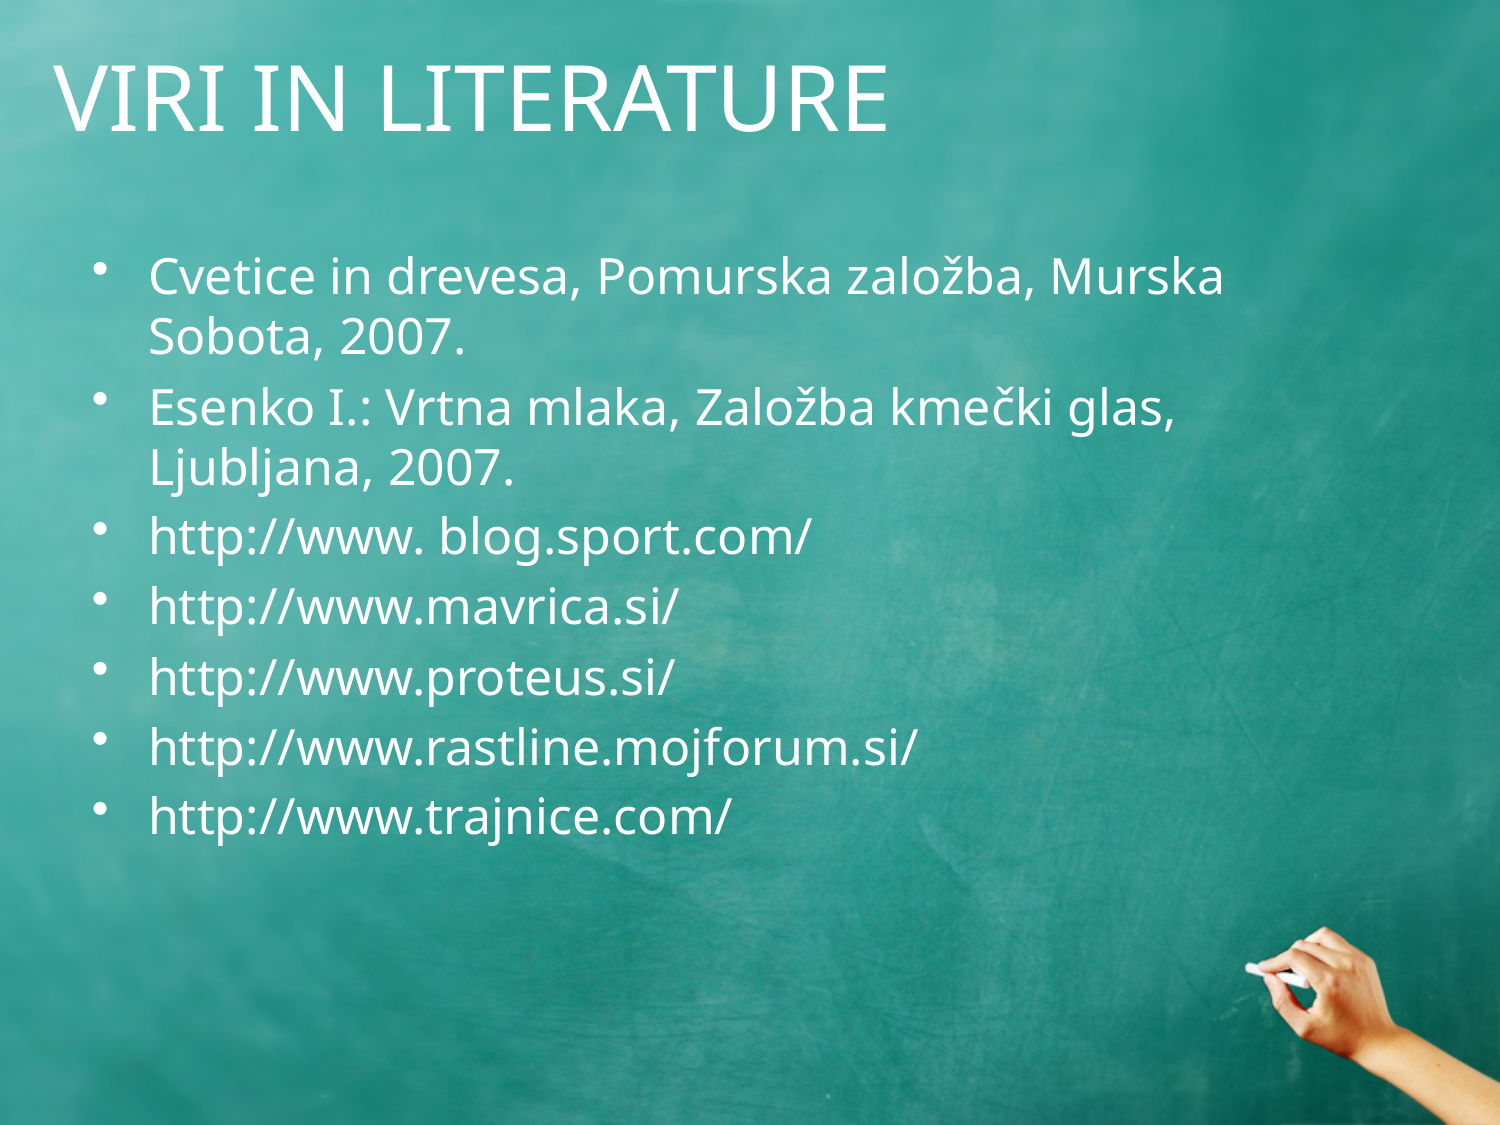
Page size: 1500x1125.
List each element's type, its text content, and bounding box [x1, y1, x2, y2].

list Cvetice in drevesa, Pomurska založba, Murska Sobota, 2007. Esenko I.: Vrtna mlaka, Založba kmečki glas, Ljubljana, 2007. http://www. blog.sport.com/ http://www.mavrica.si/ http://www.proteus.si/ http://www.rastline.mojforum.si/ http://www.trajnice.com/ [76, 237, 1400, 1106]
title VIRI IN LITERATURE [39, 35, 1471, 154]
picture [0, 0, 1500, 1125]
